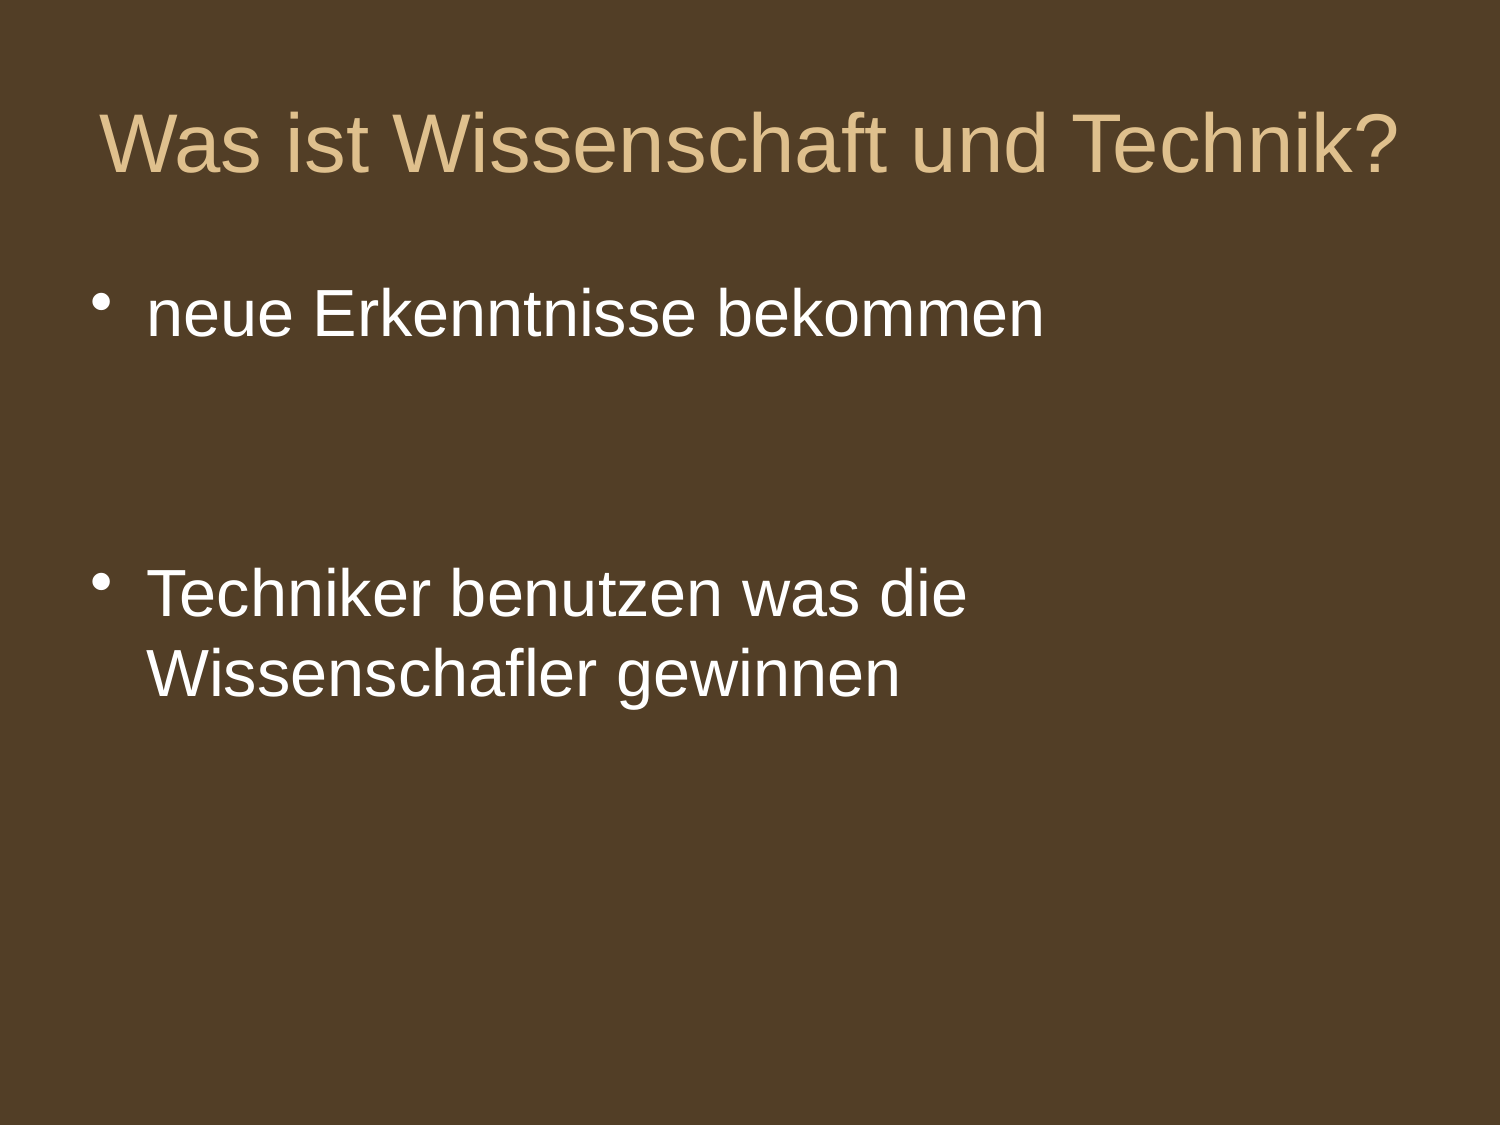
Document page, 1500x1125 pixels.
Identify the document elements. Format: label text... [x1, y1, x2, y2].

list neue Erkenntnisse bekommen Techniker benutzen was die Wissenschafler gewinnen [75, 262, 1425, 1005]
title Was ist Wissenschaft und Technik? [75, 45, 1425, 233]
